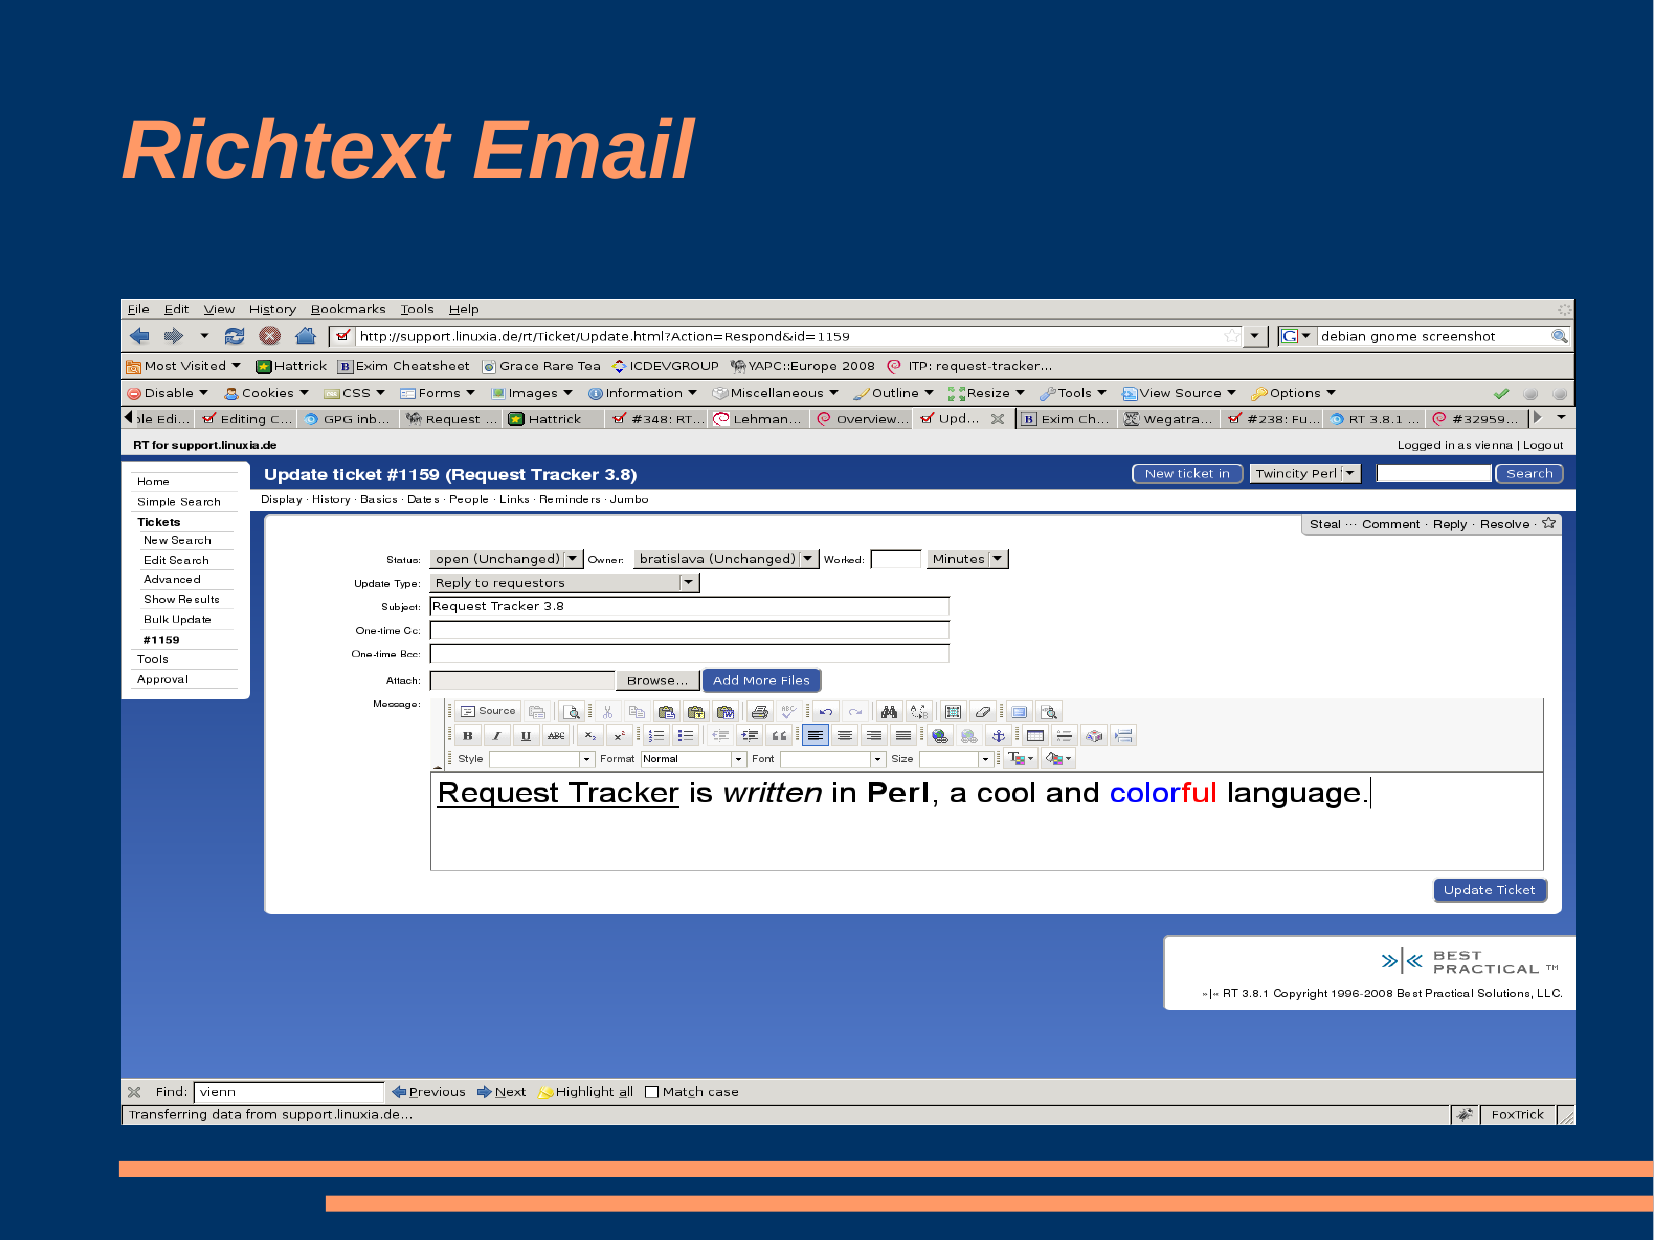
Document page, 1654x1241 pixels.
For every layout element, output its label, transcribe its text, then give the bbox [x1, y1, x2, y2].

picture [121, 299, 1576, 1126]
title Richtext Email [121, 46, 1534, 254]
